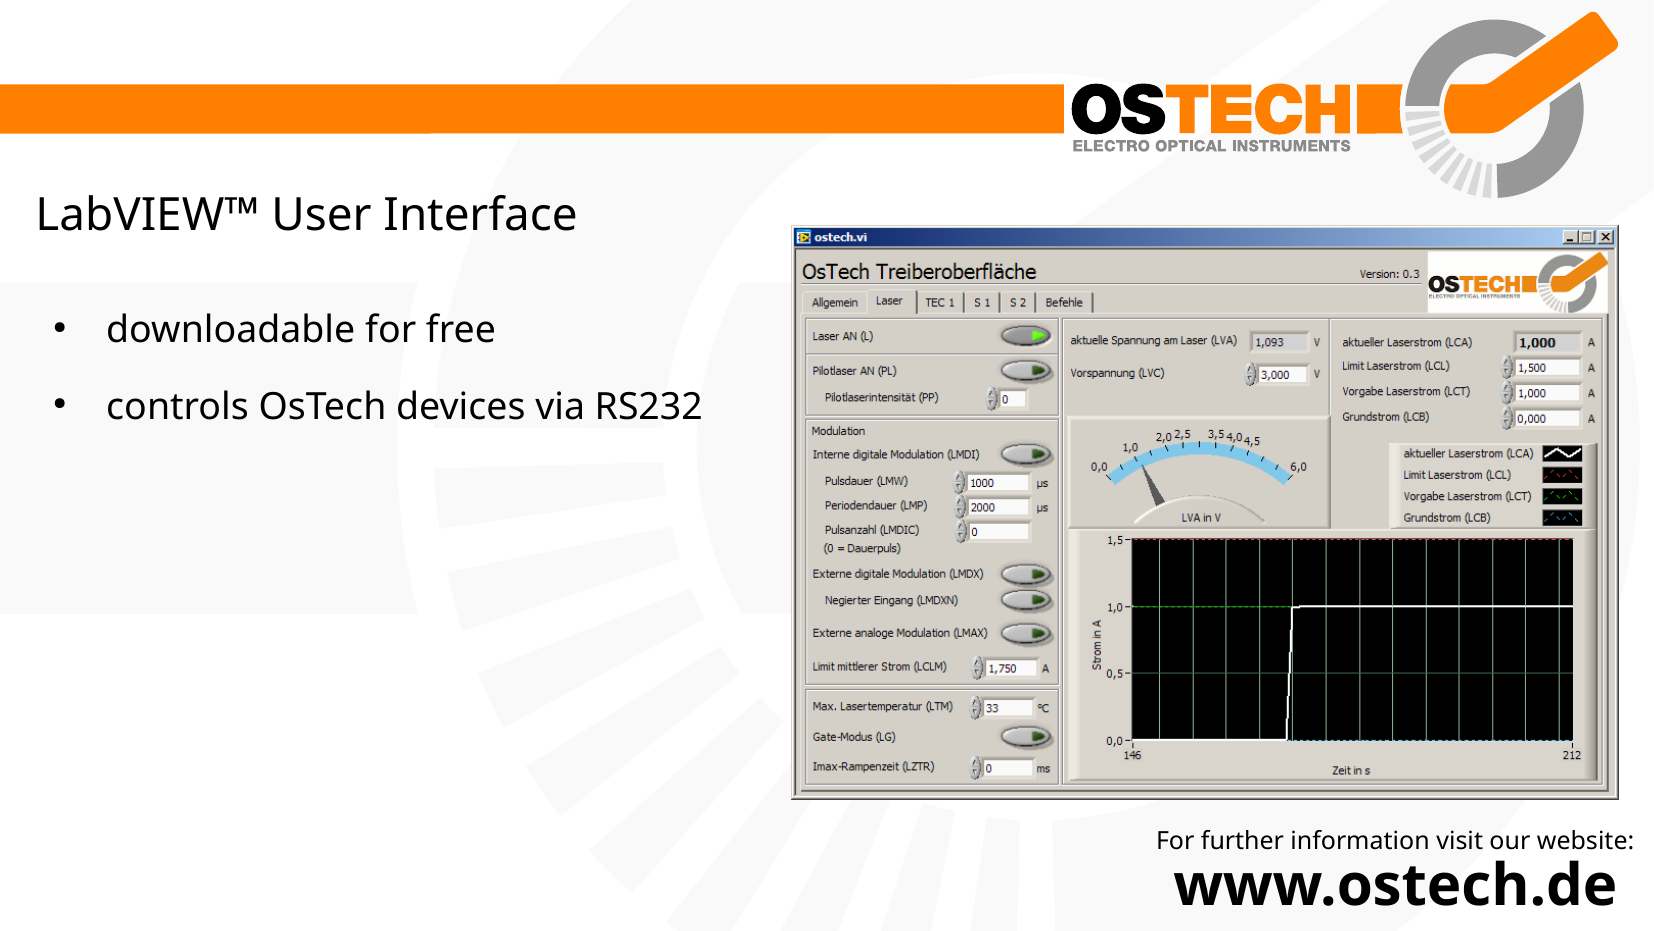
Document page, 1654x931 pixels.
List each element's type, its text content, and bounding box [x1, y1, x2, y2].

list downloadable for free controls OsTech devices via RS232 [35, 295, 756, 827]
picture [791, 225, 1619, 800]
title LabVIEW™ User Interface [35, 181, 1312, 243]
